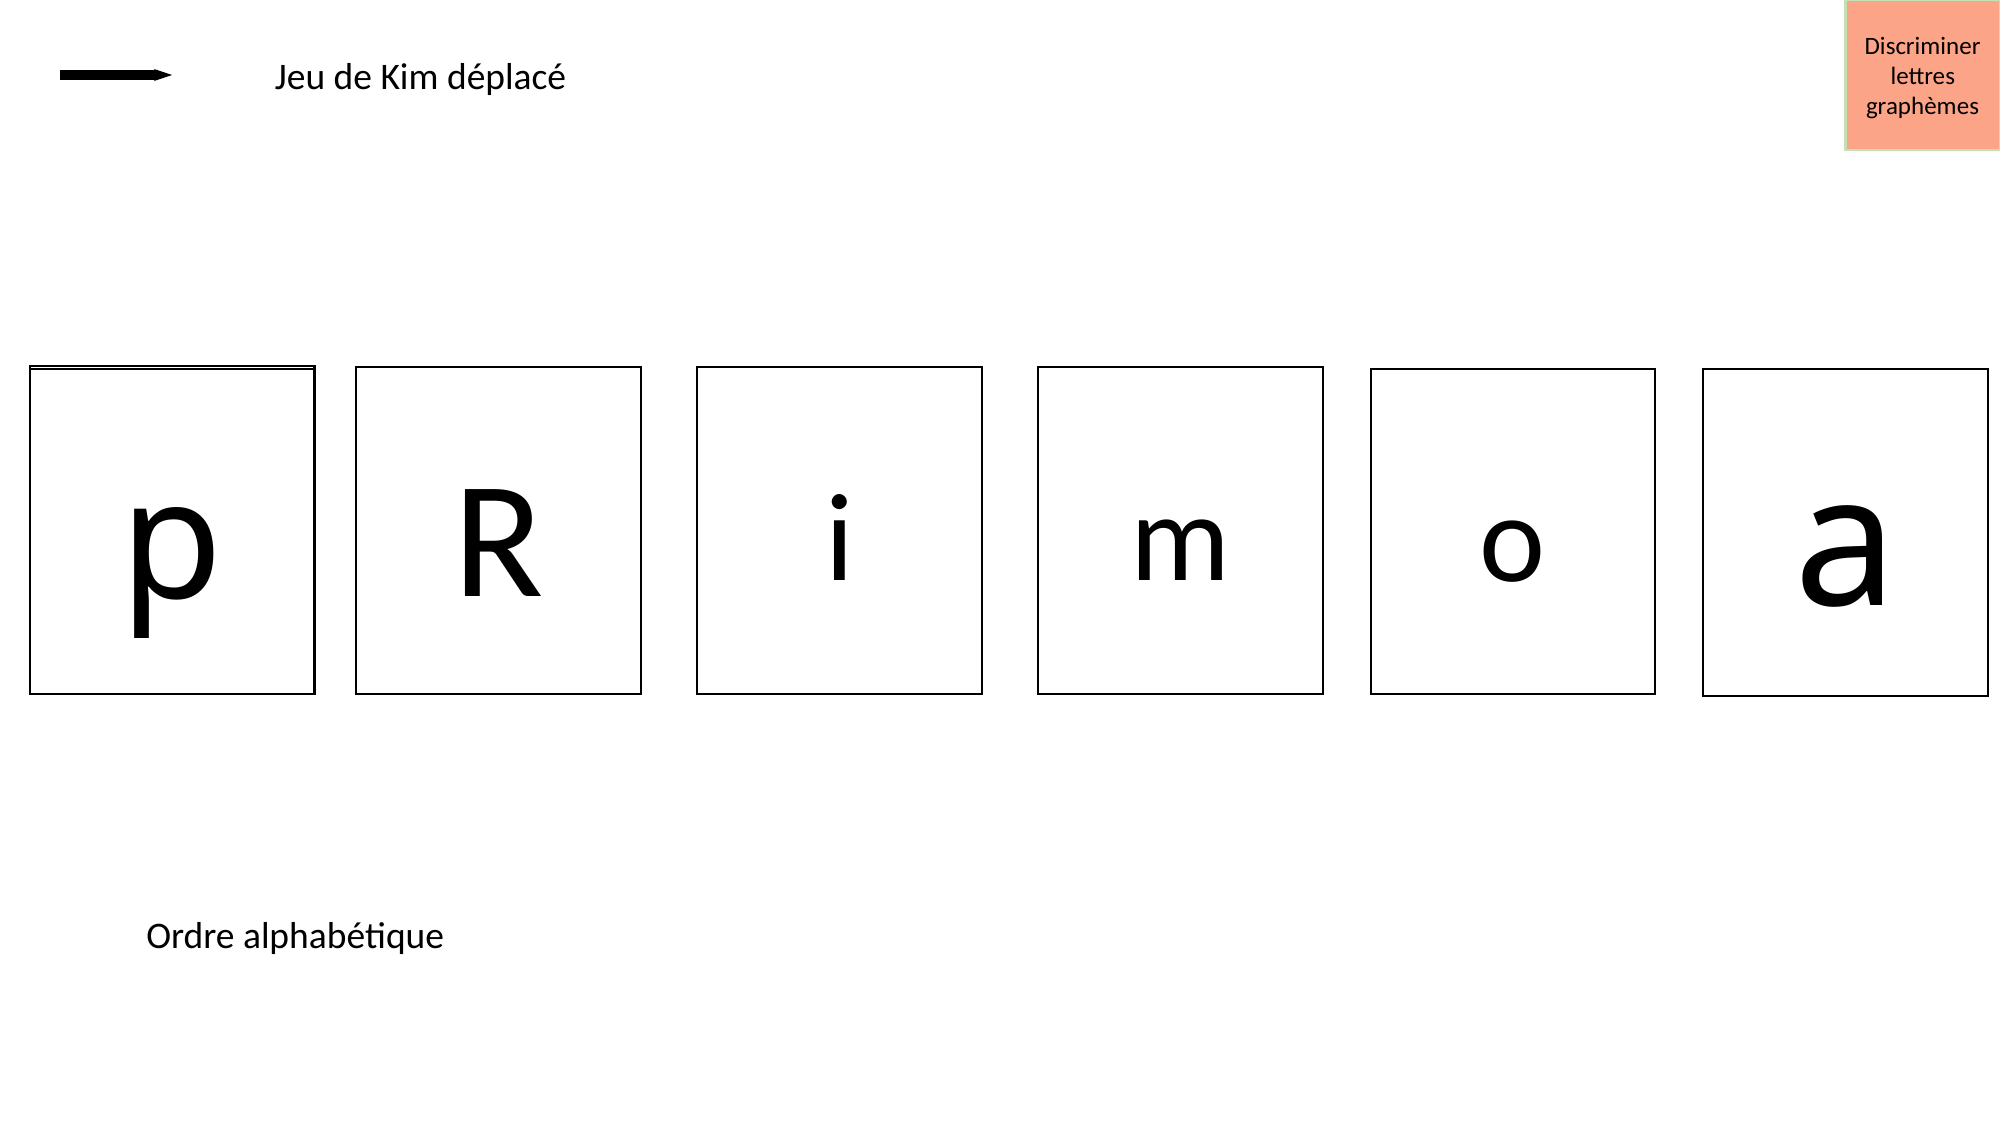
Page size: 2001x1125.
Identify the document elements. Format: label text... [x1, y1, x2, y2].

text_box Discriminer lettres graphèmes [1846, 0, 2000, 150]
text_box R [356, 367, 641, 694]
text_box m [1038, 367, 1323, 694]
text_box o [1371, 369, 1655, 694]
text_box Ordre alphabétique [131, 904, 685, 964]
text_box i [697, 367, 982, 694]
text_box p [30, 369, 314, 694]
text_box a [1703, 369, 1988, 696]
text_box Jeu de Kim déplacé [260, 45, 813, 105]
